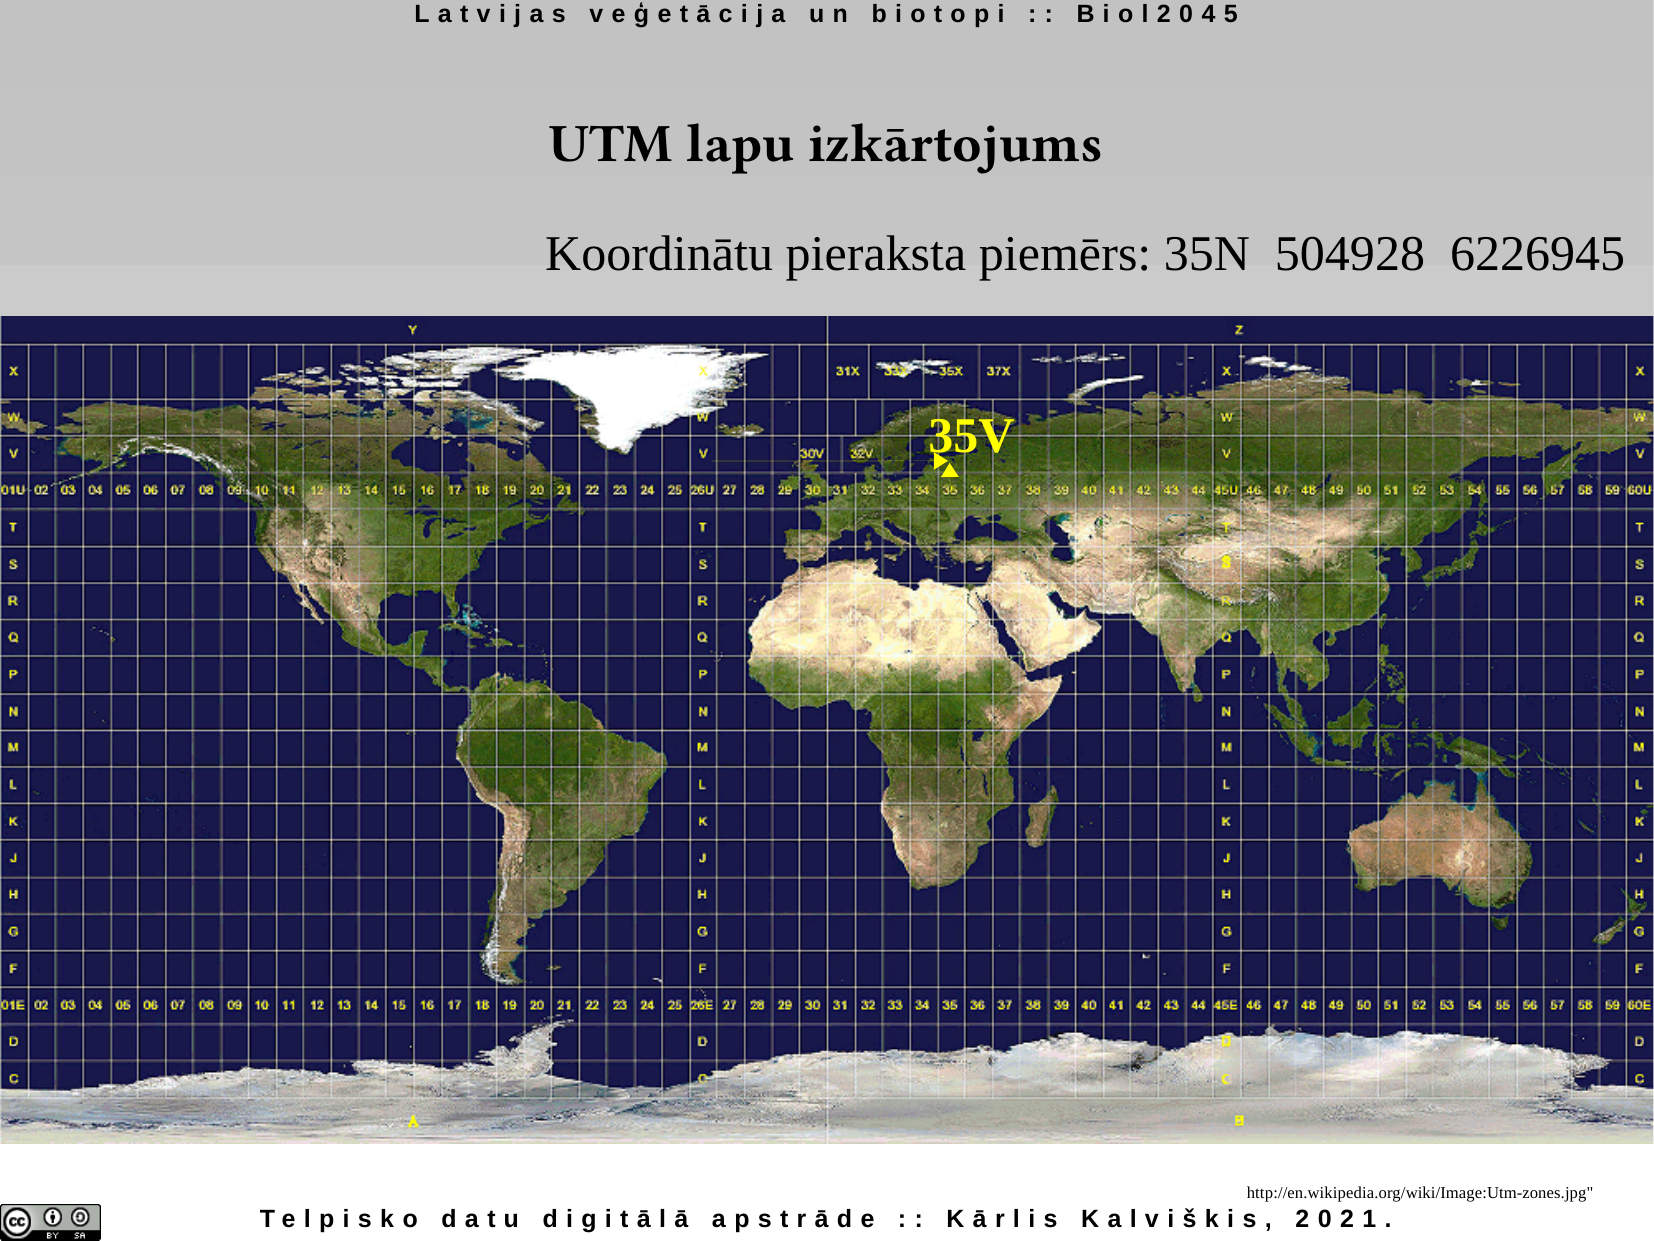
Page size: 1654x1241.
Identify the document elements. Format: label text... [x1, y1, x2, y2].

text_box http://en.wikipedia.org/wiki/Image:Utm-zones.jpg" [1246, 1183, 1595, 1199]
text_box 35V [928, 408, 1015, 464]
text_box Koordinātu pieraksta piemērs: 35N 504928 6226945 [545, 225, 1626, 282]
title UTM lapu izkārtojums [0, 1, 1654, 287]
picture [0, 287, 1654, 1241]
